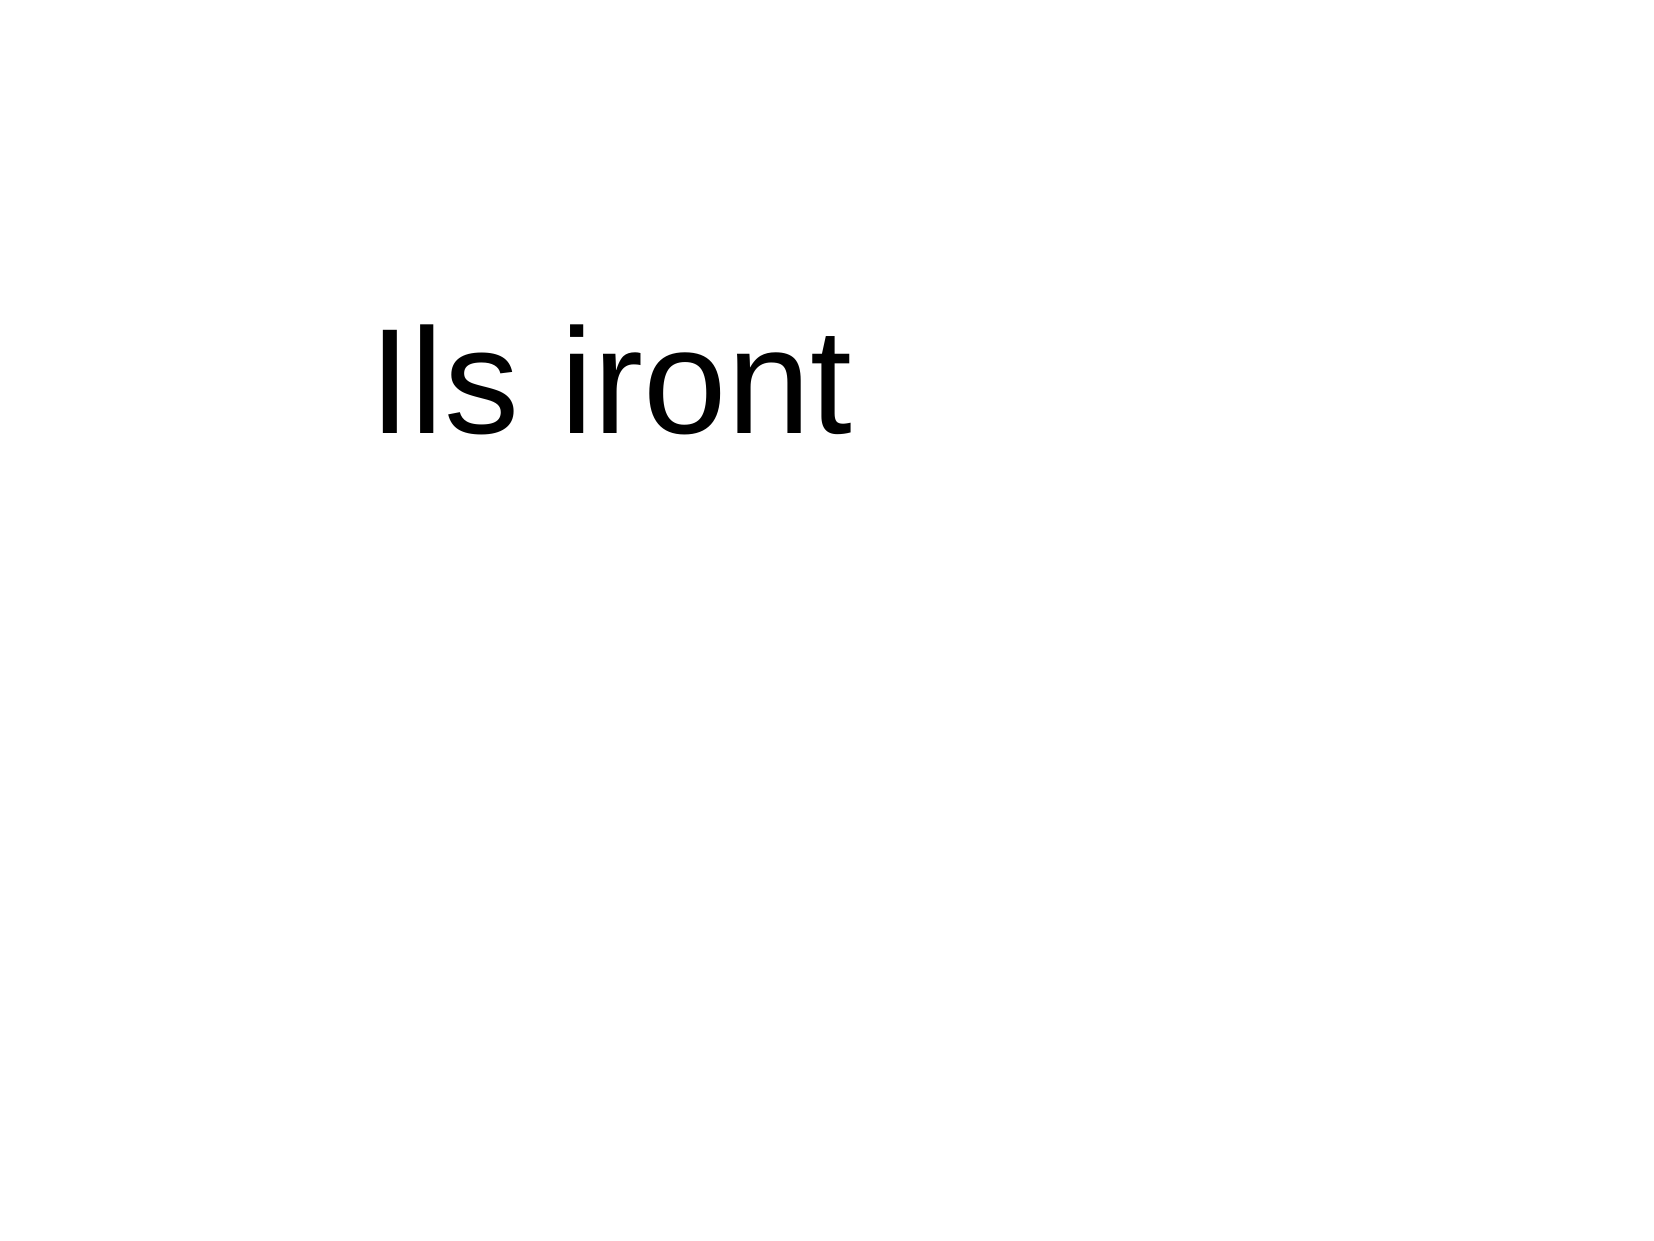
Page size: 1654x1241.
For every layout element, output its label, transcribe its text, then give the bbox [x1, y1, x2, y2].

text_box Ils iront [354, 290, 1252, 473]
